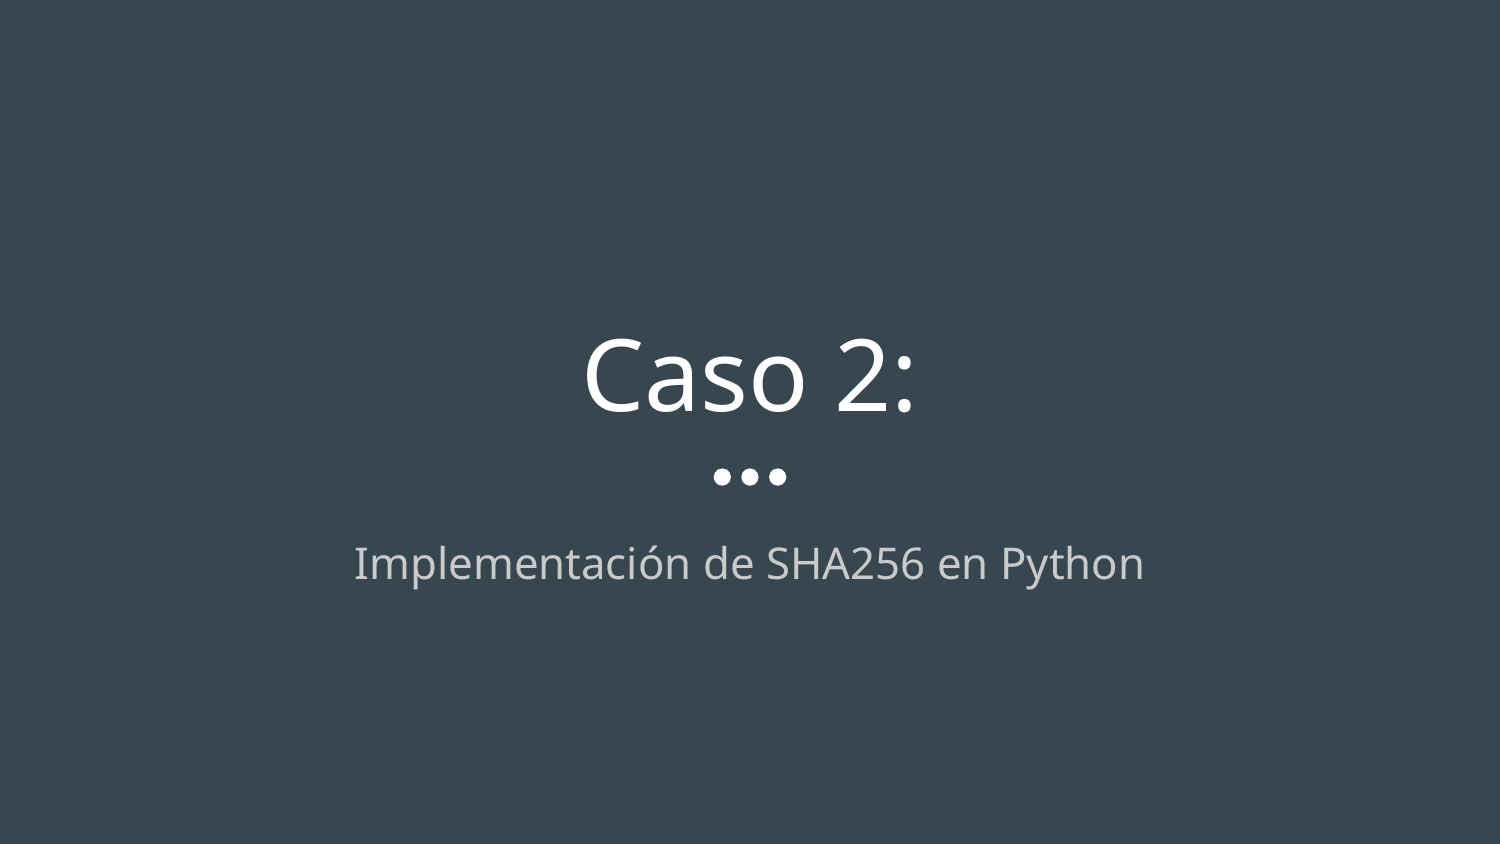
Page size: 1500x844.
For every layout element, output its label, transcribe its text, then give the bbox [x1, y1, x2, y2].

subtitle Implementación de SHA256 en Python [110, 520, 1390, 651]
title Caso 2: [110, 162, 1390, 447]
